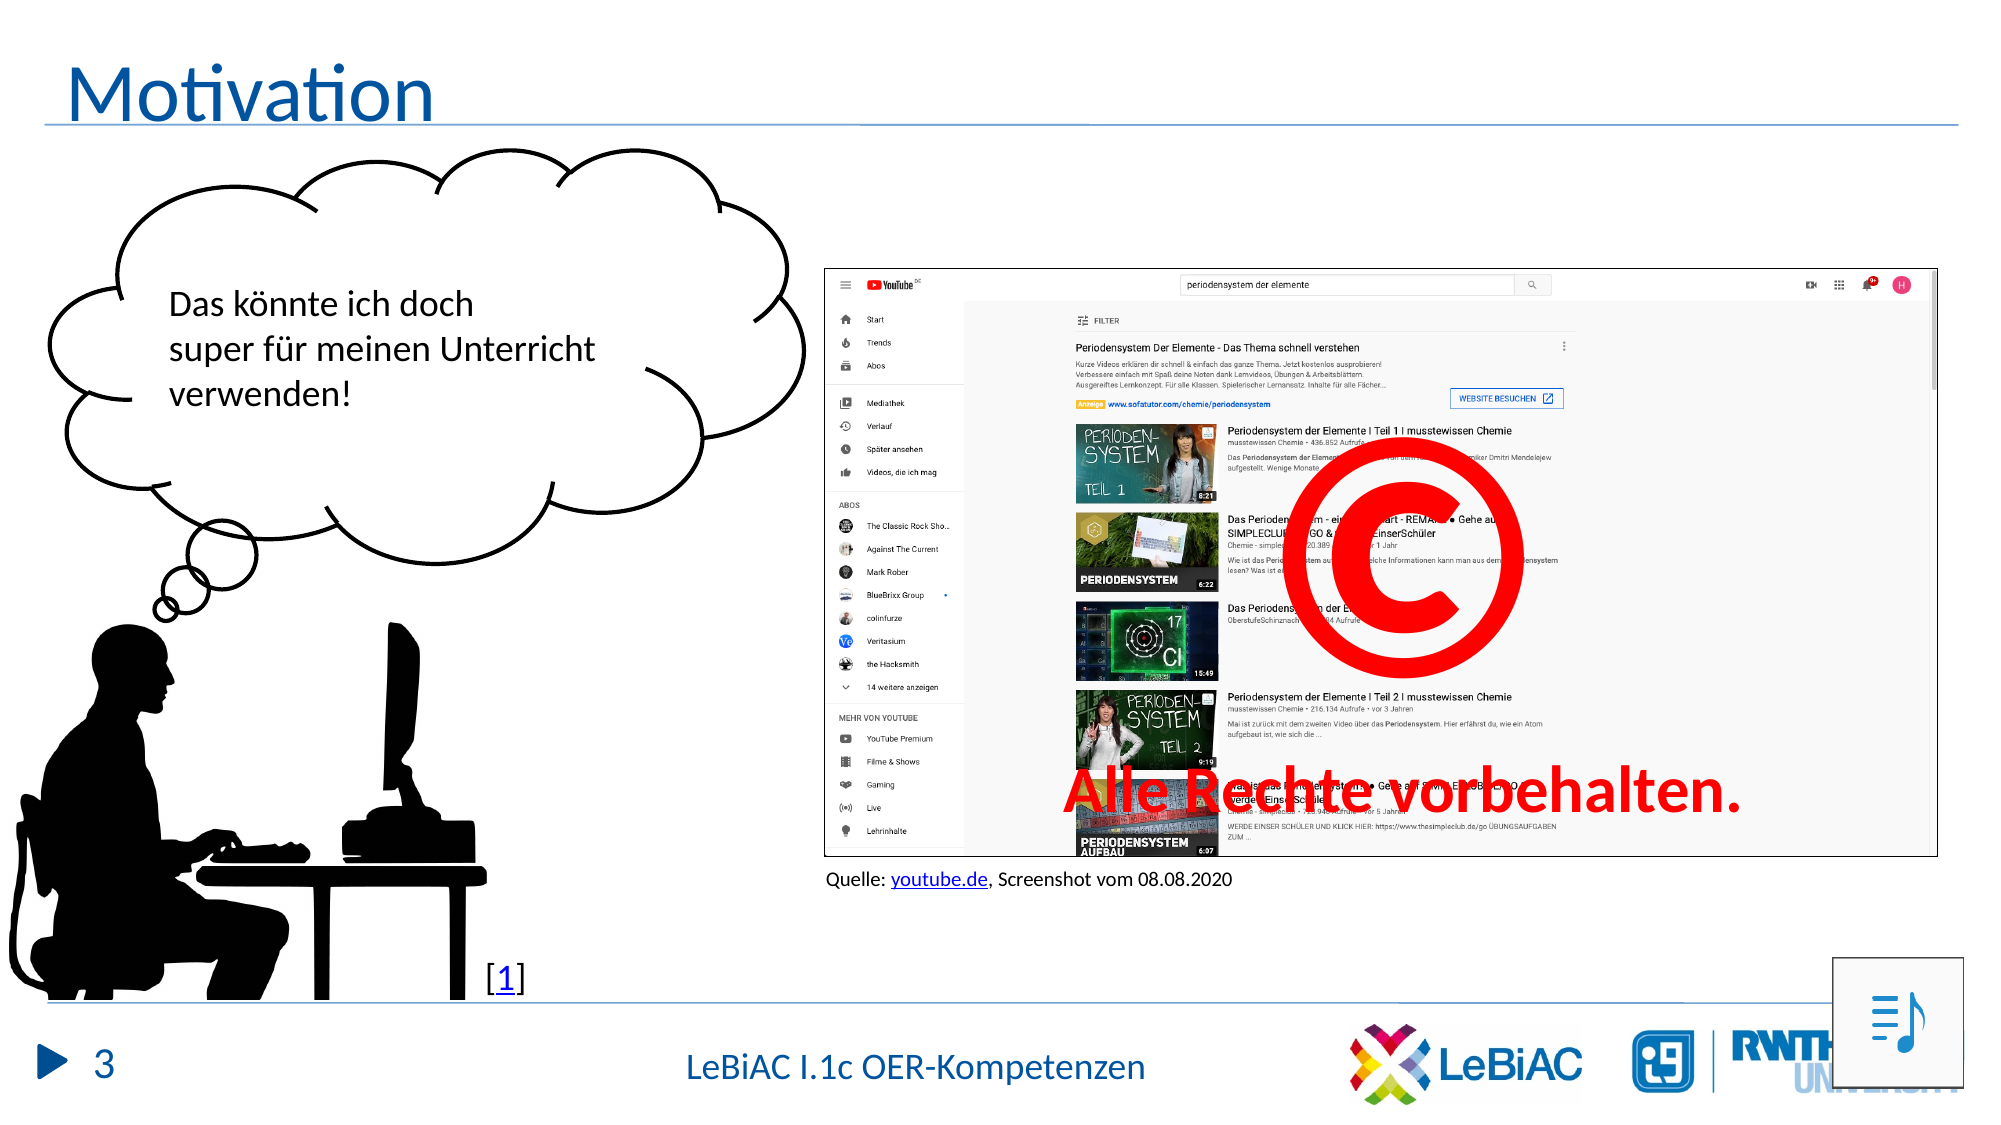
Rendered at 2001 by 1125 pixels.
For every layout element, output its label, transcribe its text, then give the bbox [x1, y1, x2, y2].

text_box [1] [469, 945, 542, 1006]
picture [824, 268, 1938, 857]
text_box Das könnte ich doch super für meinen Unterricht verwenden! [49, 150, 804, 621]
picture [0, 493, 506, 1000]
picture [1350, 1024, 1582, 1105]
text_box © Alle Rechte vorbehalten. [1005, 323, 1801, 834]
text_box [1831, 956, 1965, 1090]
text_box Quelle: youtube.de, Screenshot vom 08.08.2020 [811, 858, 1951, 898]
picture [1631, 1028, 1966, 1094]
title Motivation [50, 47, 1962, 130]
